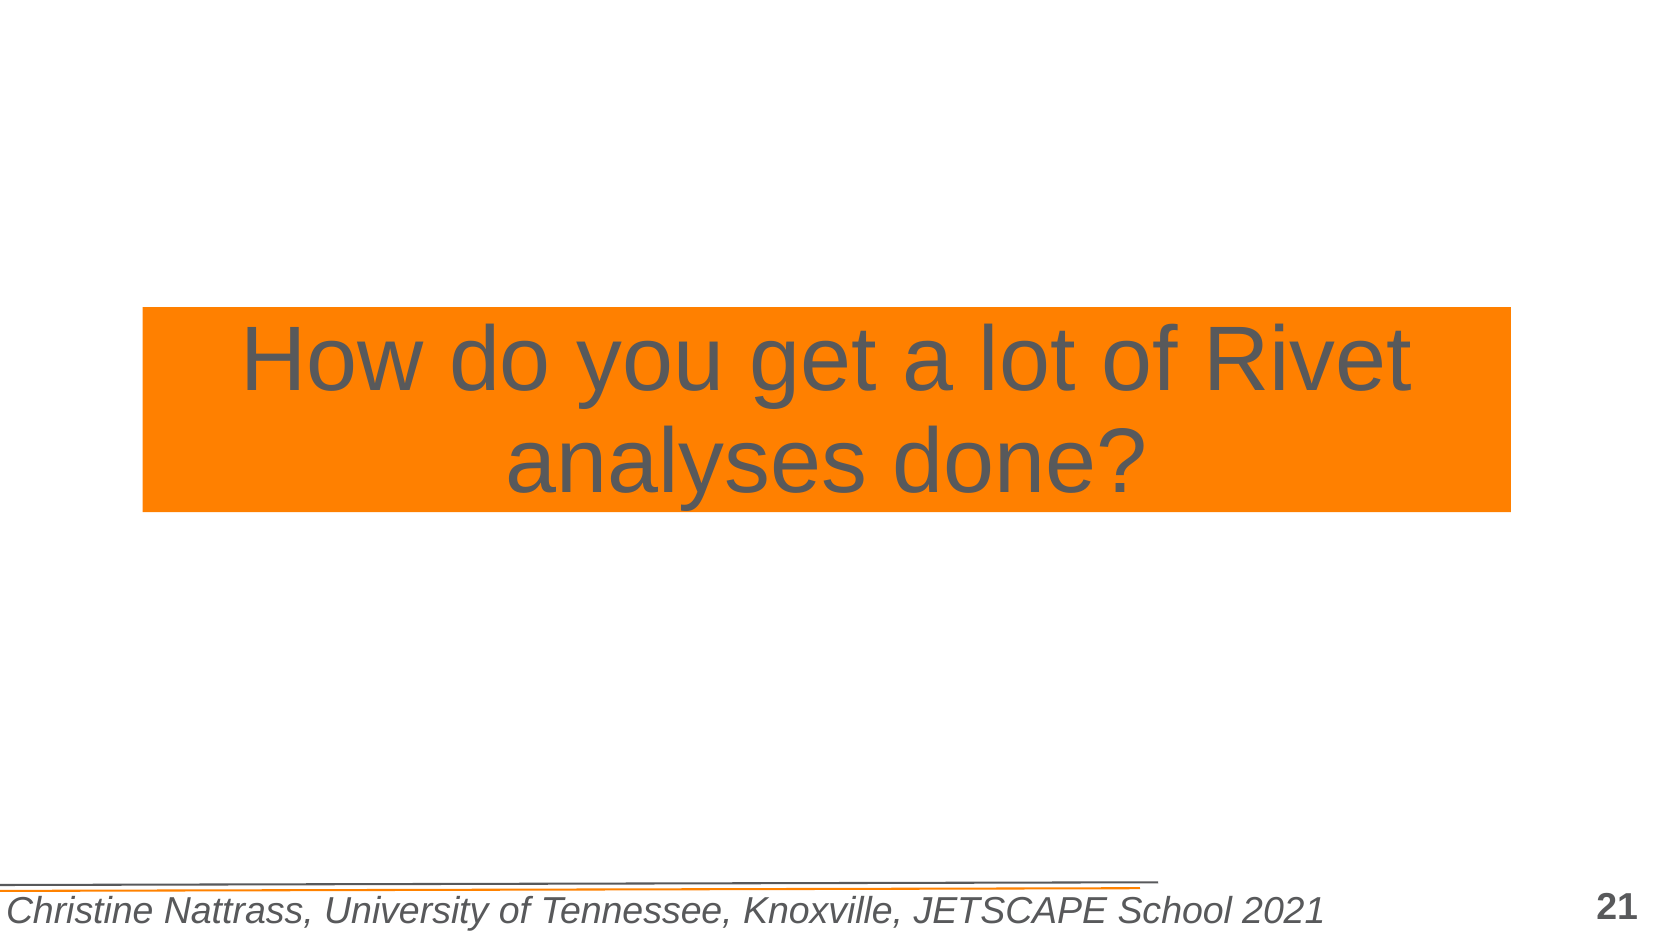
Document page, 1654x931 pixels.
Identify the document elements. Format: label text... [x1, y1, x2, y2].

title How do you get a lot of Rivet analyses done? [142, 307, 1511, 513]
